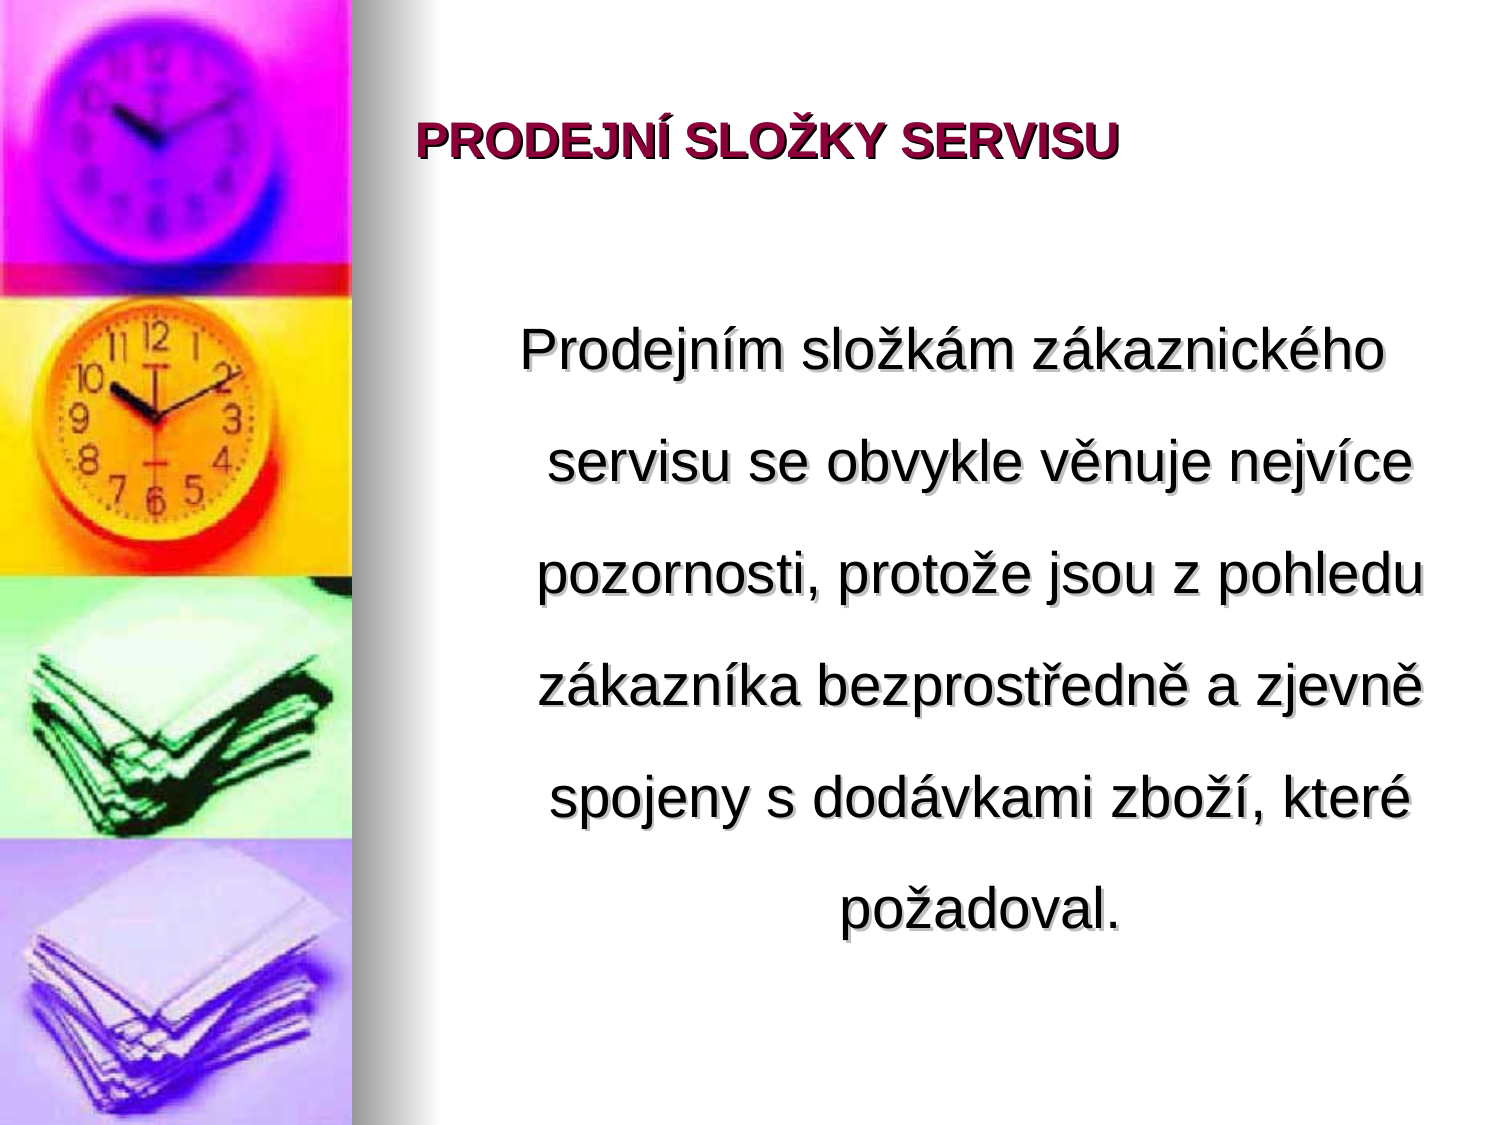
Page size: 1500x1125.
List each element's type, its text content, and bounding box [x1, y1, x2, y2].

list Prodejním složkám zákaznického servisu se obvykle věnuje nejvíce pozornosti, protože jsou z pohledu zákazníka bezprostředně a zjevně spojeny s dodávkami zboží, které požadoval. [399, 262, 1450, 1000]
title PRODEJNÍ SLOŽKY SERVISU [399, 37, 1450, 238]
